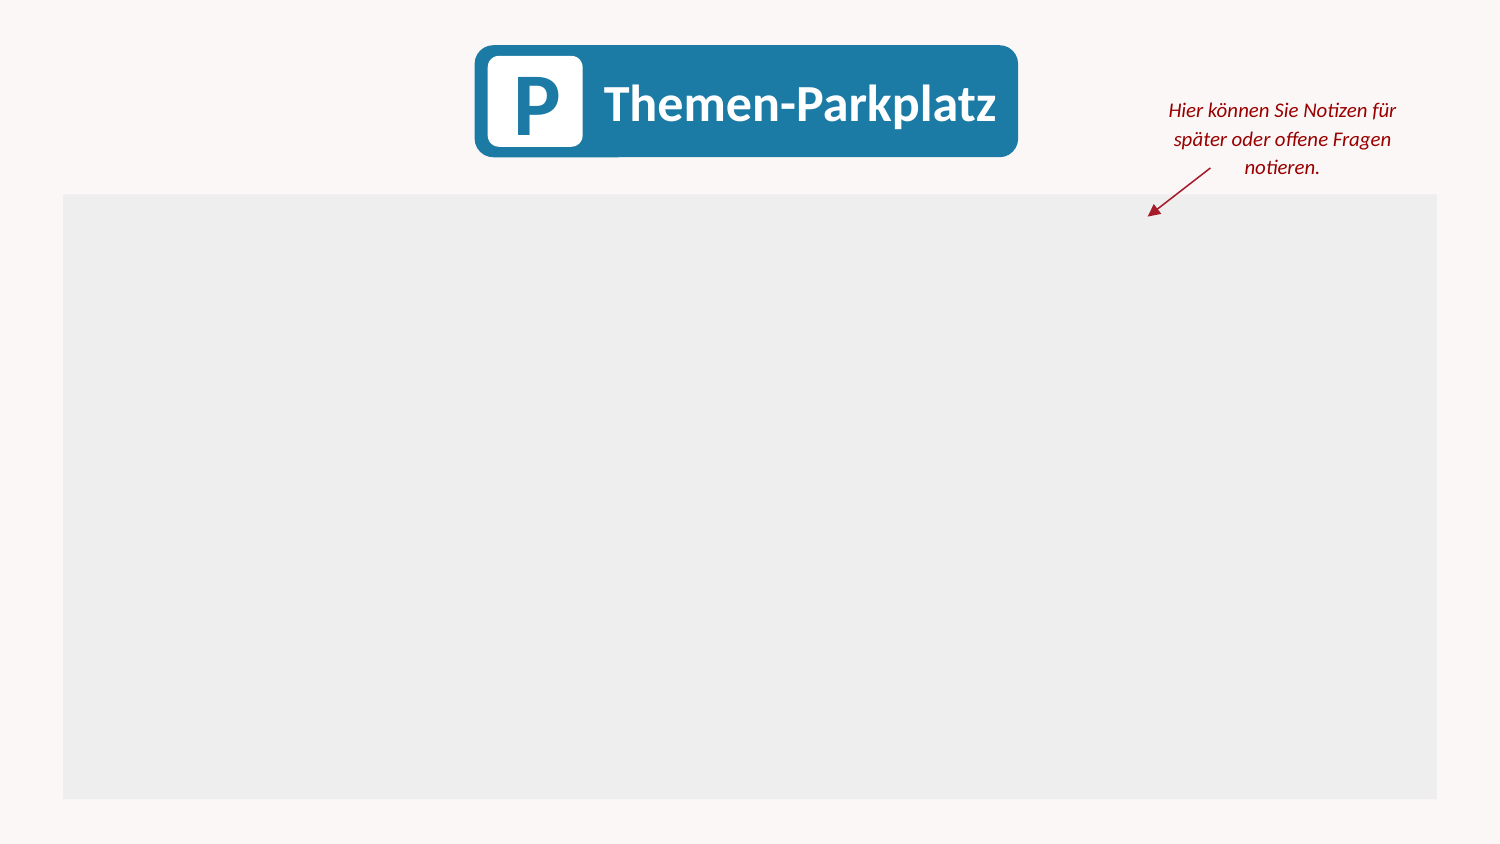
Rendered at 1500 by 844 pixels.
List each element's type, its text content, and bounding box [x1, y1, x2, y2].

text_box Hier können Sie Notizen für später oder offene Fragen notieren. [1128, 77, 1437, 222]
text_box [583, 45, 1017, 158]
text_box Themen-Parkplatz [588, 53, 1026, 147]
text_box P [498, 31, 583, 169]
text_box [474, 45, 498, 158]
text_box [63, 194, 1437, 800]
